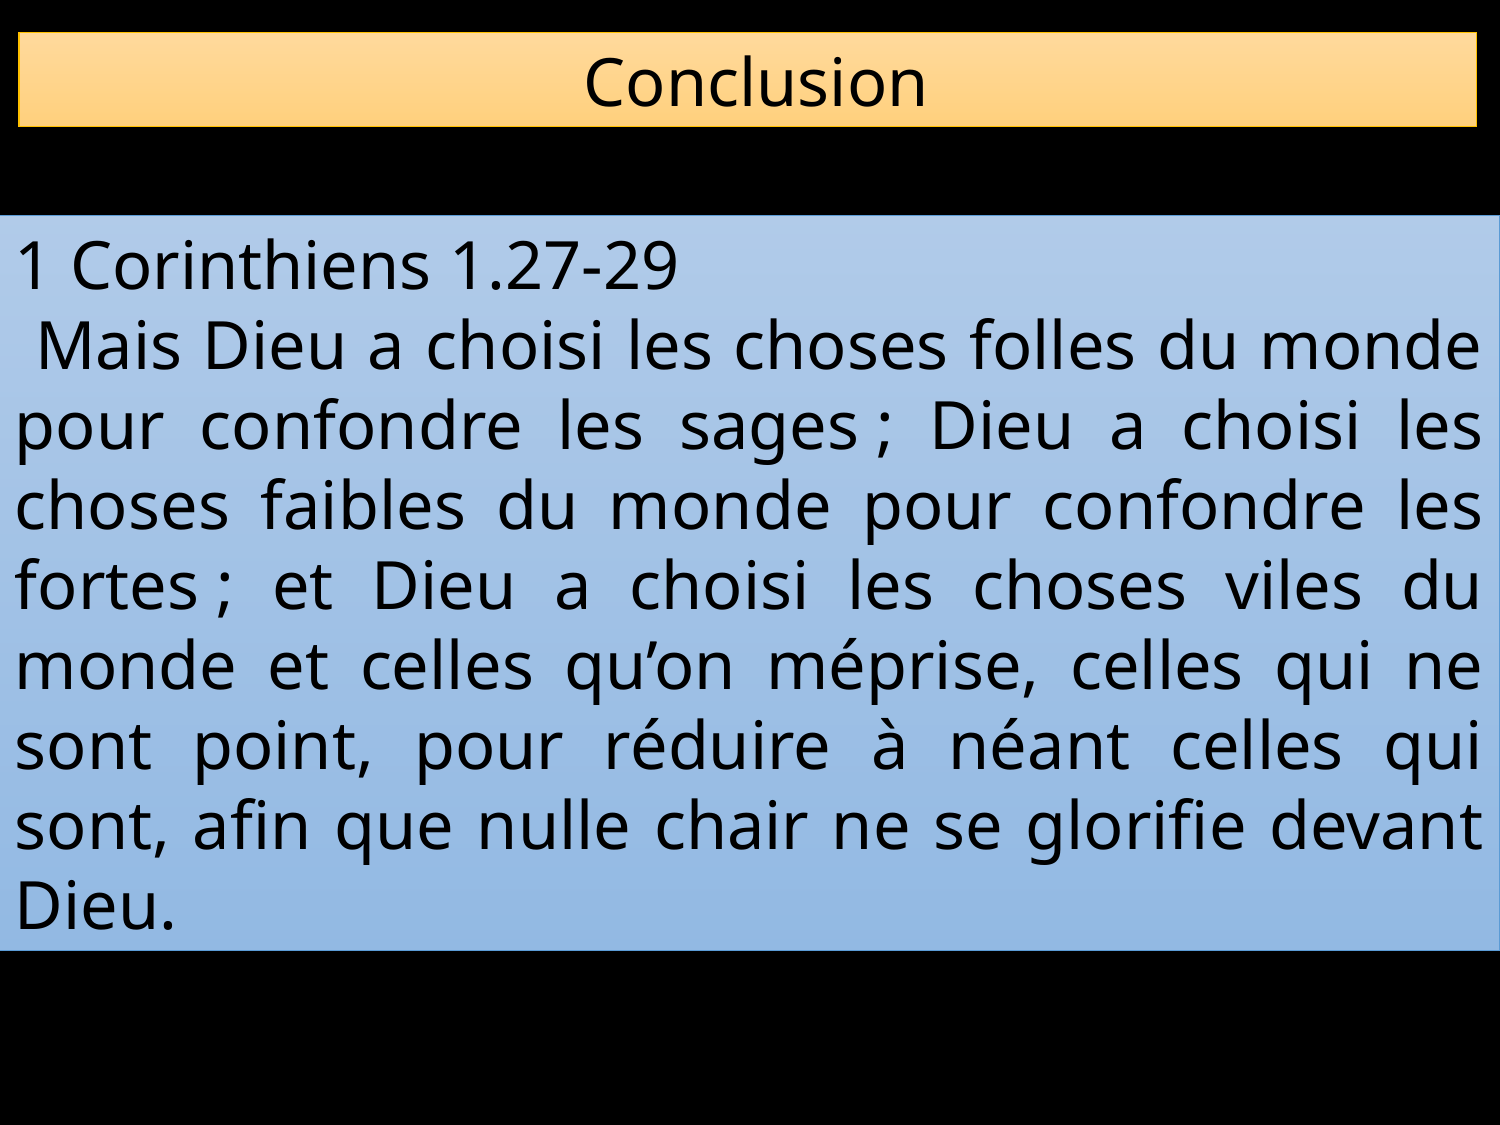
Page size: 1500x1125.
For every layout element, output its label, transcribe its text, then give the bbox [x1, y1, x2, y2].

text_box 1 Corinthiens 1.27-29 Mais Dieu a choisi les choses folles du monde pour confondre les sages ; Dieu a choisi les choses faibles du monde pour confondre les fortes ; et Dieu a choisi les choses viles du monde et celles qu’on méprise, celles qui ne sont point, pour réduire à néant celles qui sont, afin que nulle chair ne se glorifie devant Dieu. [0, 215, 1500, 951]
text_box Conclusion [19, 32, 1477, 127]
